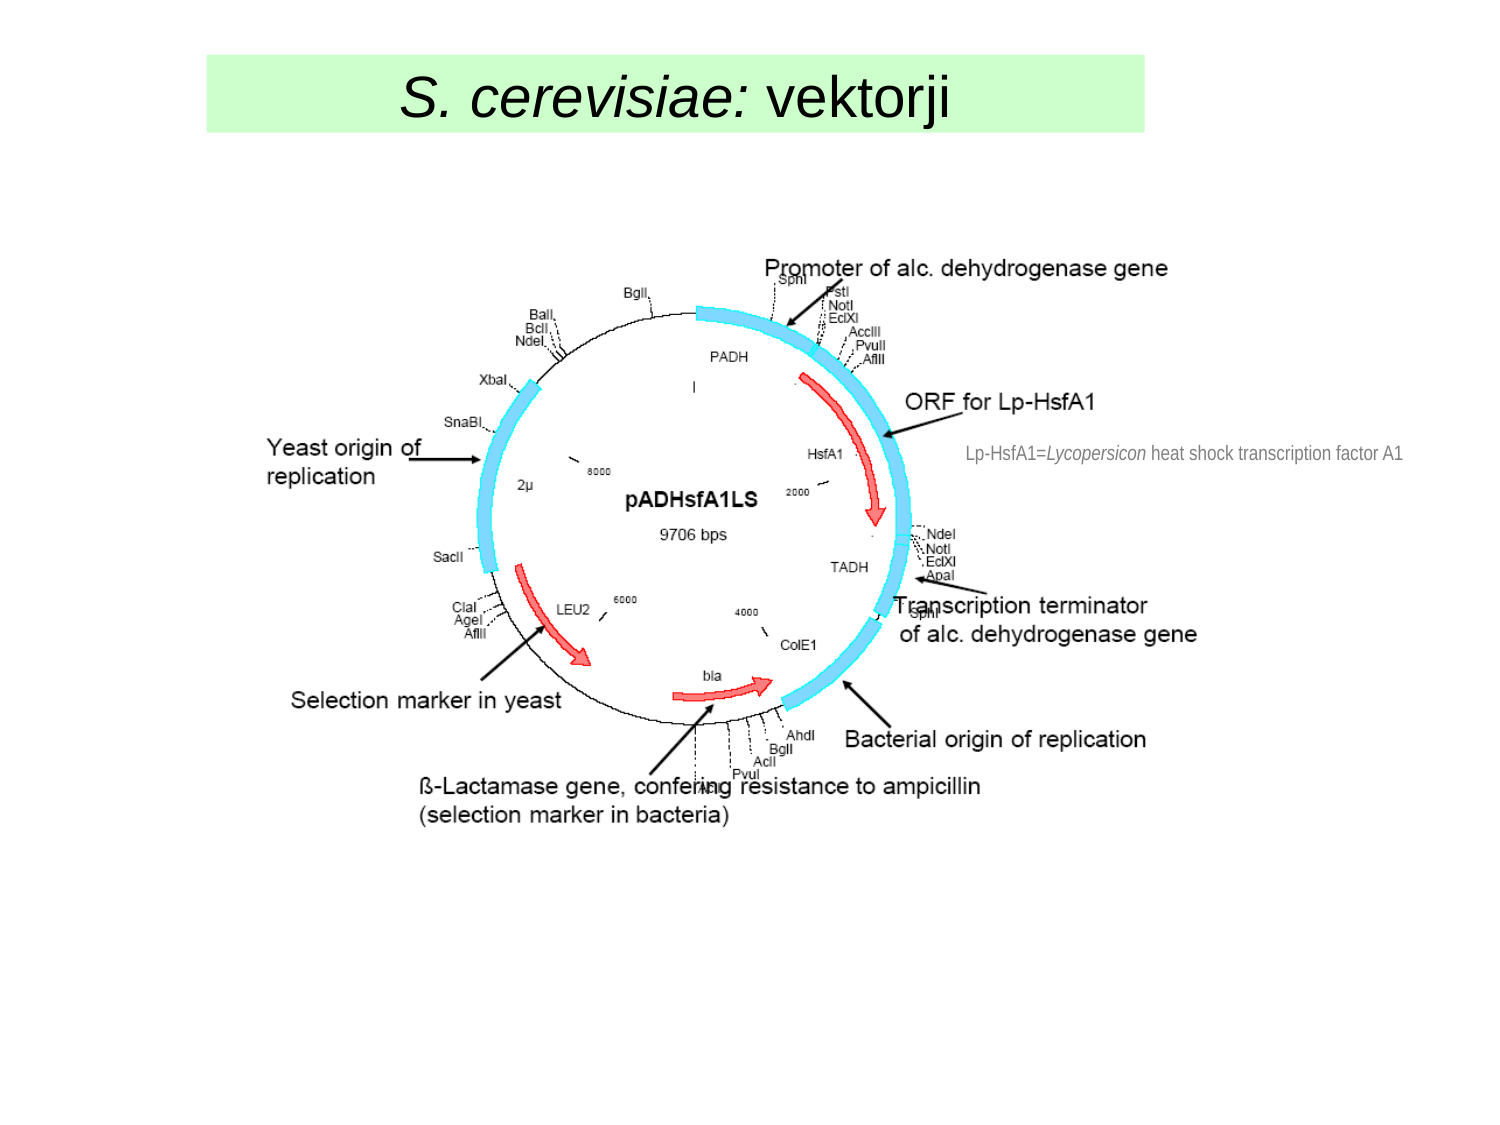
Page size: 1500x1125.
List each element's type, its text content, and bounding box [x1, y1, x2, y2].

title S. cerevisiae: vektorji [206, 54, 1145, 133]
text_box Lp-HsfA1=Lycopersicon heat shock transcription factor A1 [950, 432, 1419, 473]
picture [242, 243, 1199, 833]
